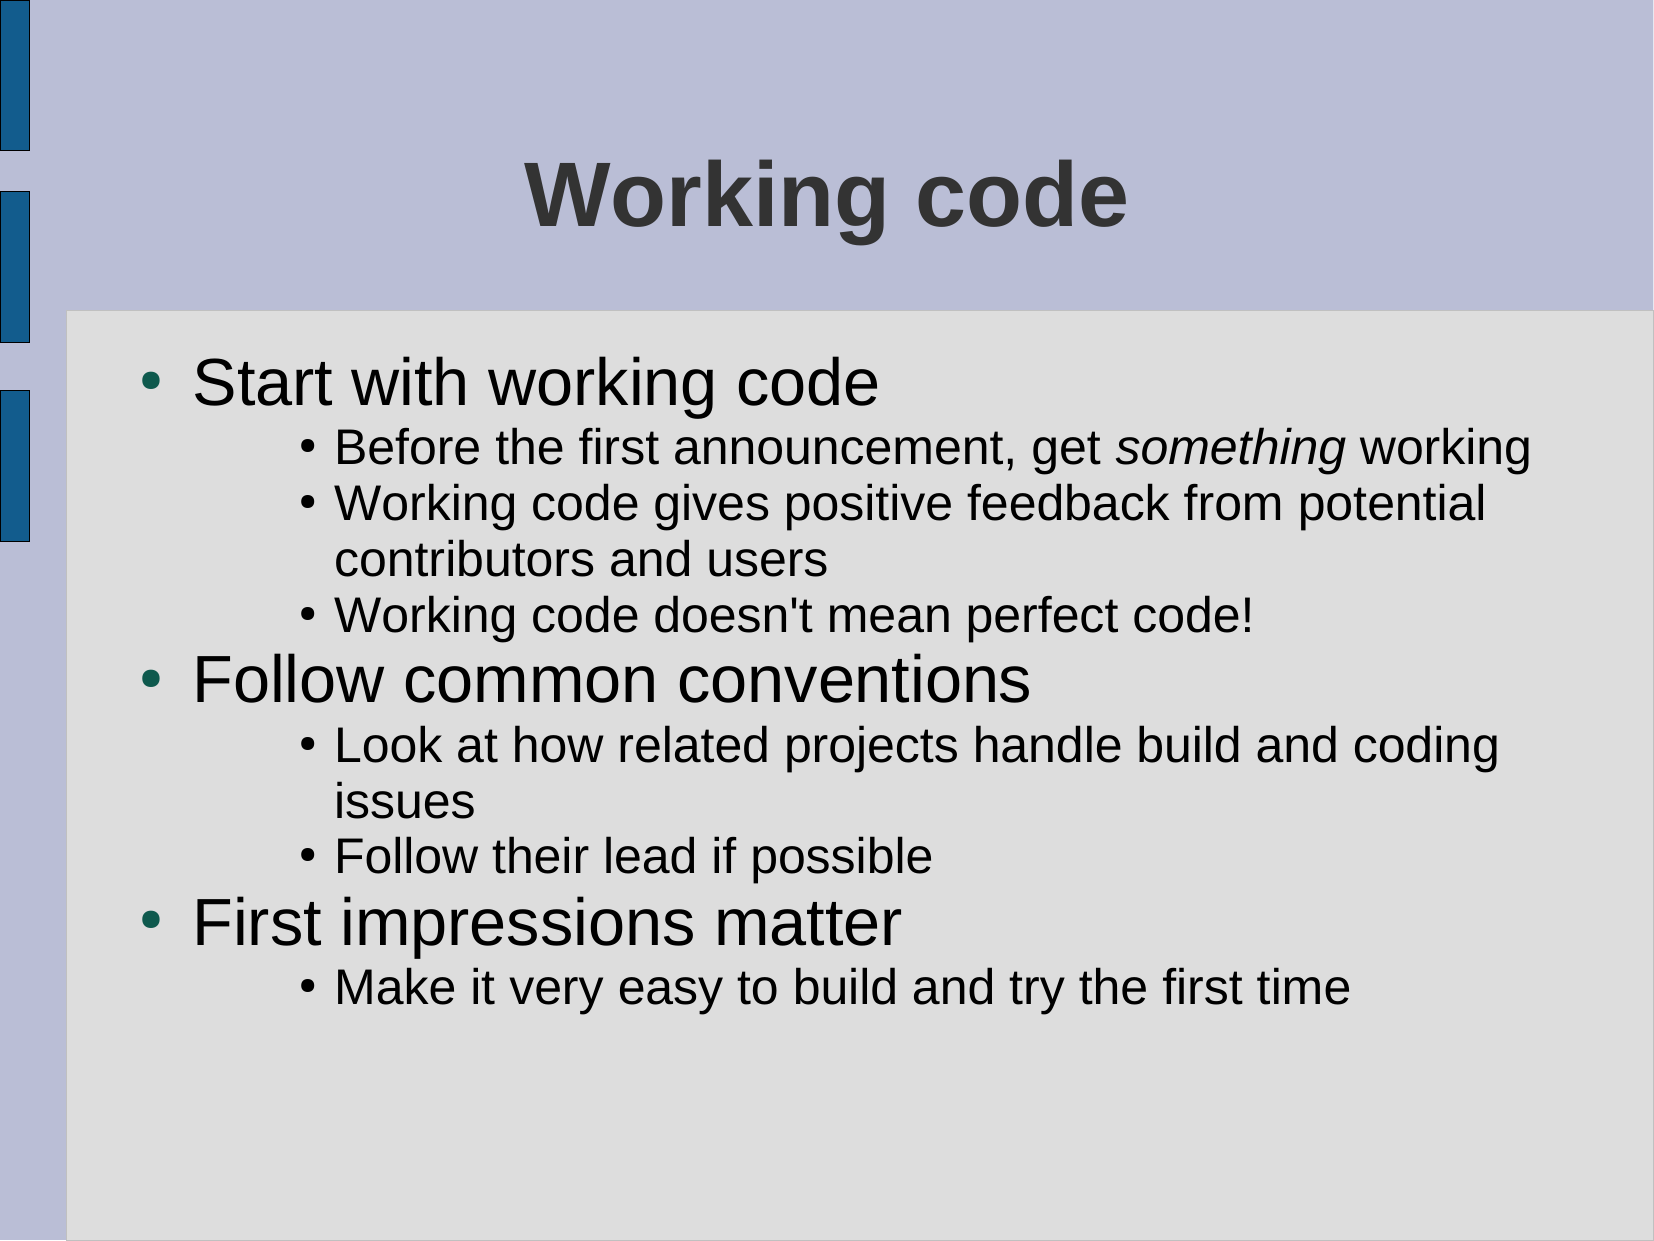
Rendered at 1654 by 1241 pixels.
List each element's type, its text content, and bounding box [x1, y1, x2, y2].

list Start with working code Before the first announcement, get something working Working code gives positive feedback from potential contributors and users Working code doesn't mean perfect code! Follow common conventions Look at how related projects handle build and coding issues Follow their lead if possible First impressions matter Make it very easy to build and try the first time [121, 344, 1534, 1112]
title Working code [121, 98, 1534, 291]
